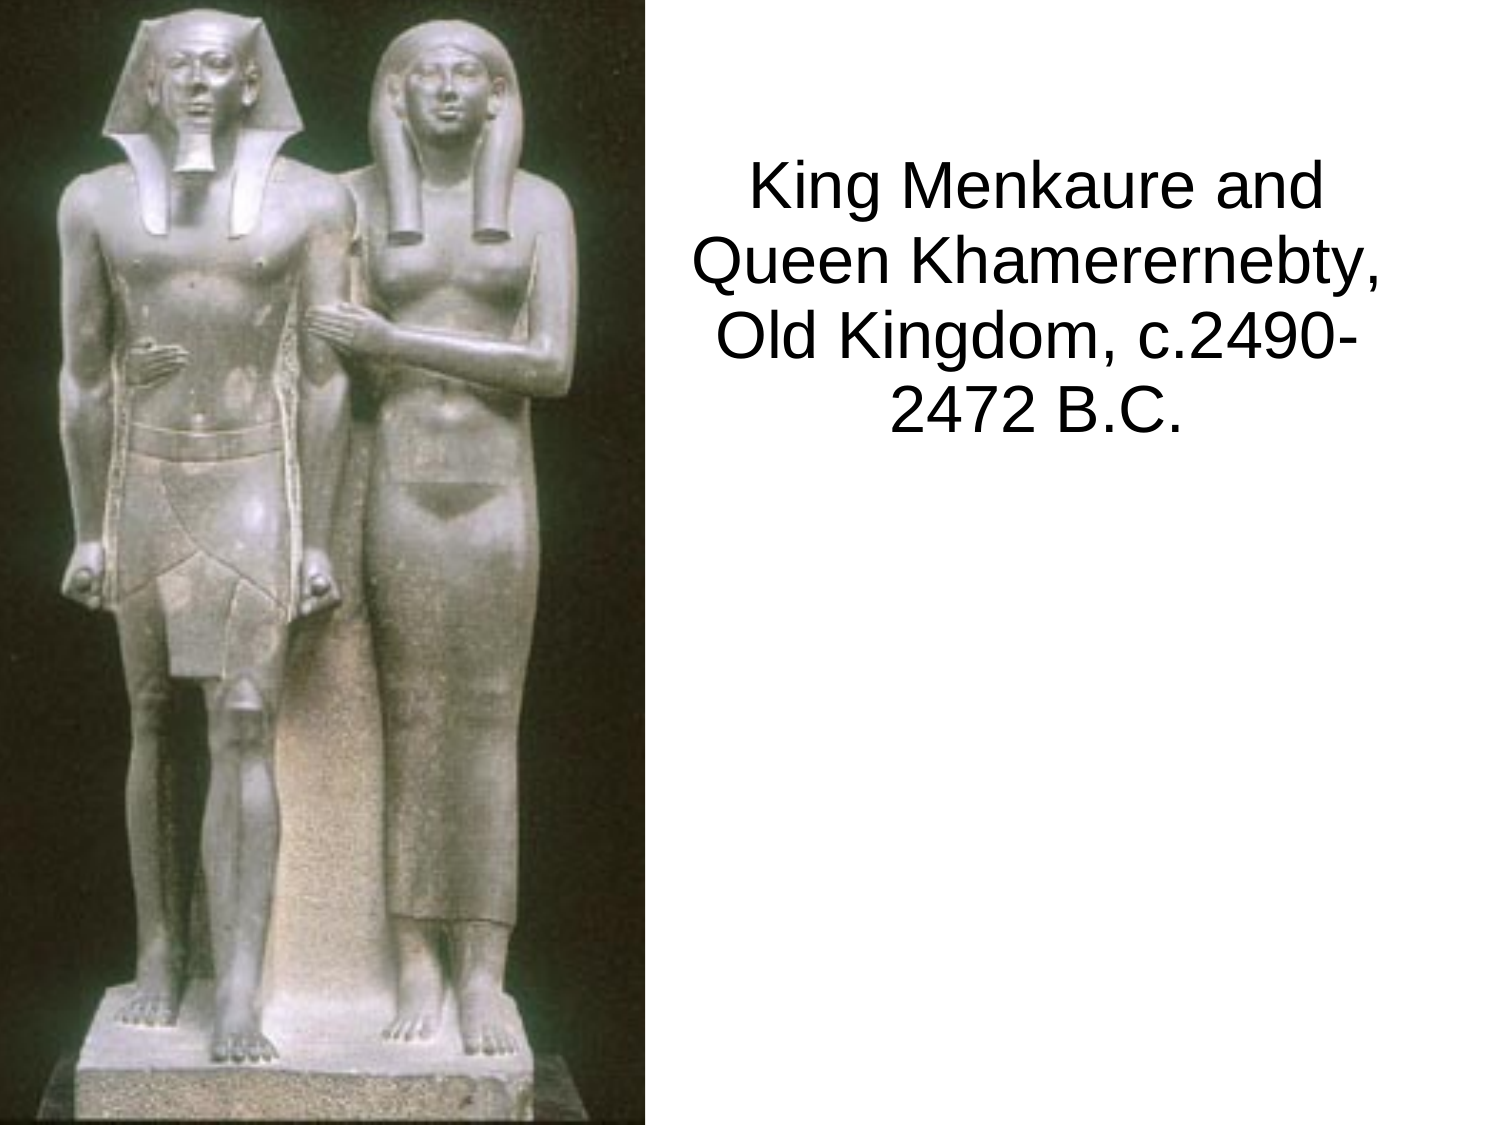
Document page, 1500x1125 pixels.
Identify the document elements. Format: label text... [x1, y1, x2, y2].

title King Menkaure and Queen Khamerernebty, Old Kingdom, c.2490-2472 B.C. [649, 45, 1425, 551]
picture [0, 0, 646, 1125]
